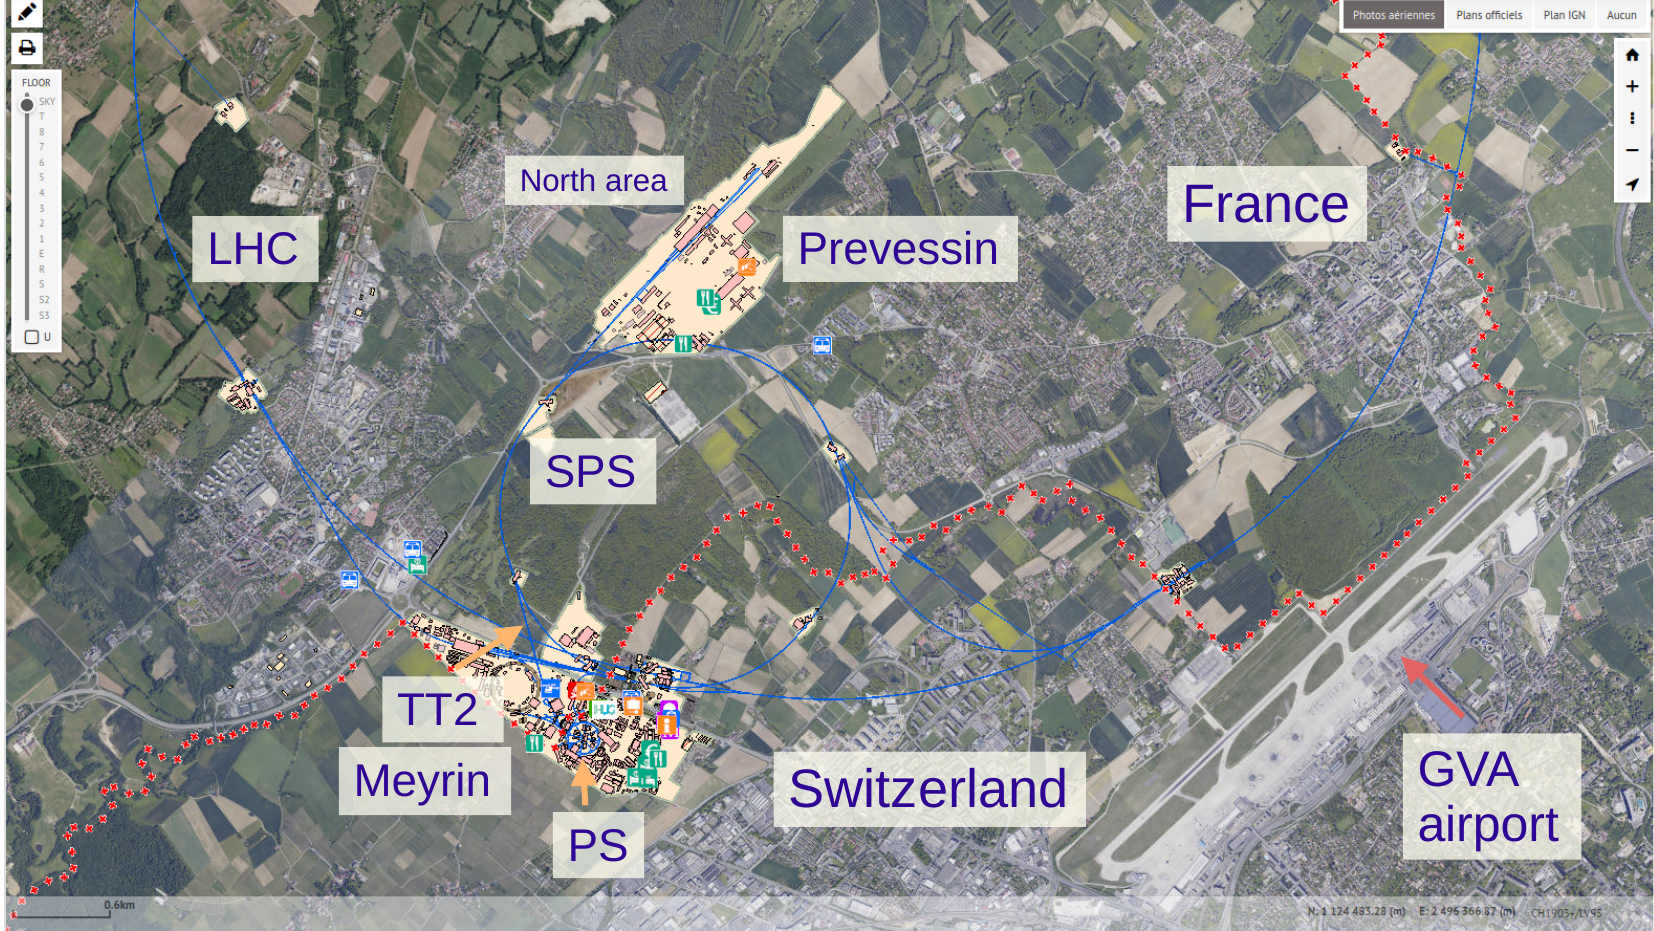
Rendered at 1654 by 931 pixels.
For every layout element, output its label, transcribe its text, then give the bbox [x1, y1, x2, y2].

text_box Meyrin [338, 747, 512, 816]
text_box PS [552, 812, 645, 879]
text_box TT2 [382, 676, 504, 743]
text_box SPS [530, 438, 657, 505]
picture [4, 0, 1654, 931]
text_box LHC [192, 216, 319, 283]
text_box Prevessin [782, 215, 1018, 282]
text_box North area [504, 155, 685, 206]
text_box France [1167, 166, 1368, 242]
text_box GVA airport [1402, 733, 1582, 860]
text_box Switzerland [773, 751, 1086, 827]
